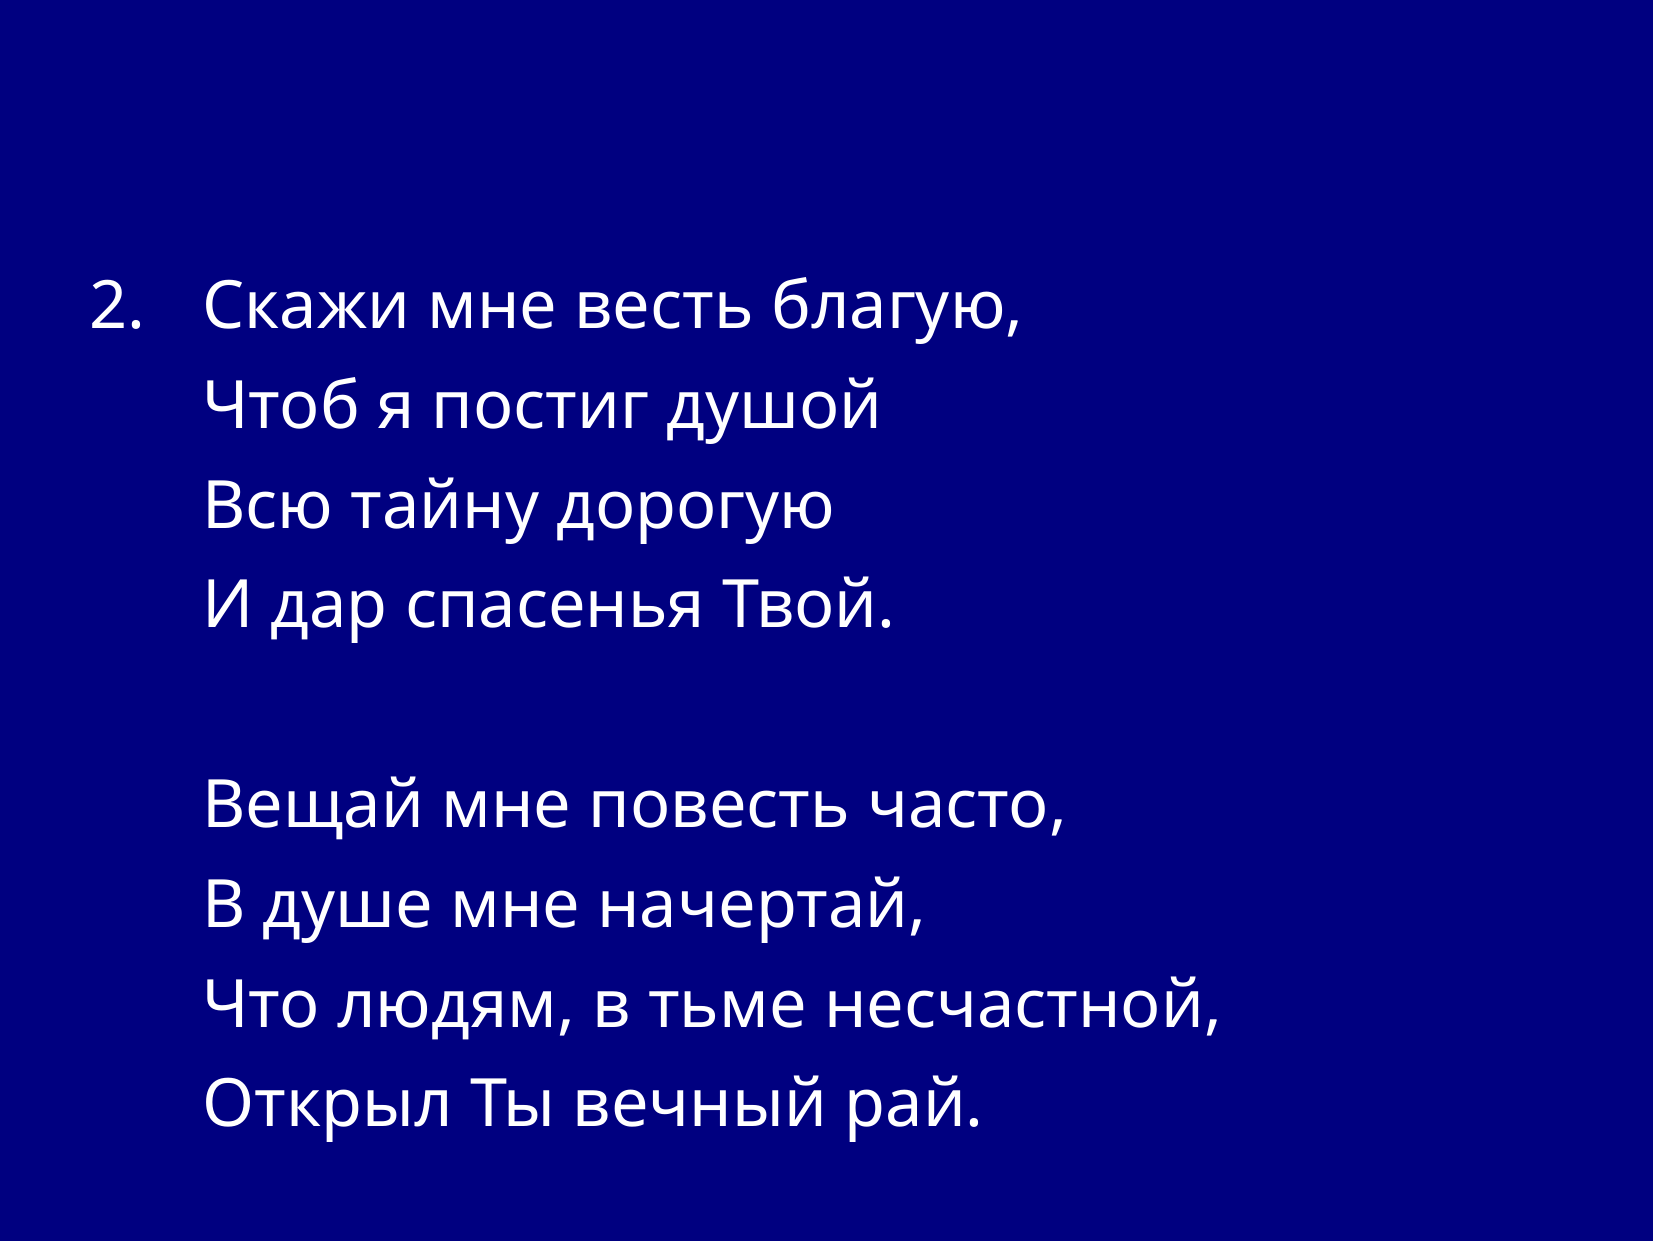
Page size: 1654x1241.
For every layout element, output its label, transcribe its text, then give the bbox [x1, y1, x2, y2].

text_box 2. Скажи мне весть благую, Чтоб я постиг душой Всю тайну дорогую И дар спасенья Твой. Вещай мне повесть часто, В душе мне начертай, Что людям, в тьме несчастной, Открыл Ты вечный рай. [75, 150, 1576, 1163]
